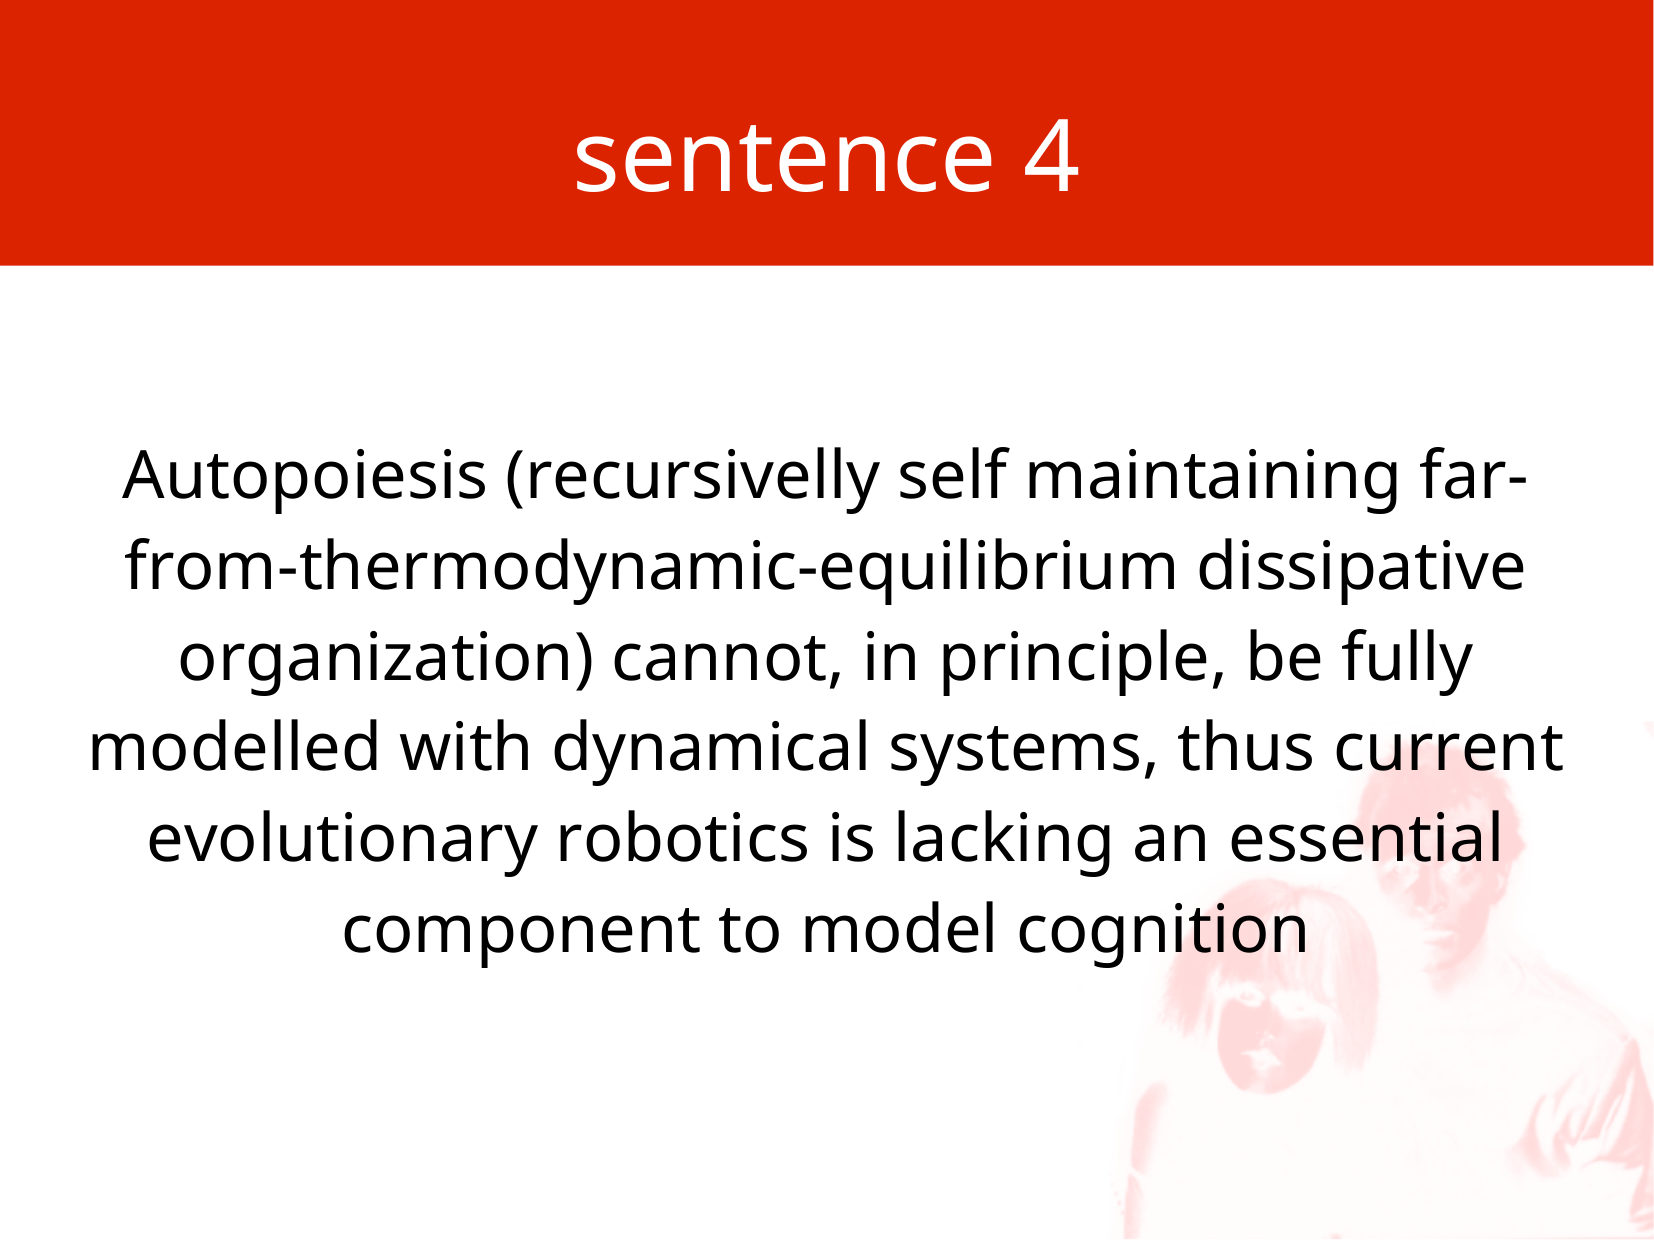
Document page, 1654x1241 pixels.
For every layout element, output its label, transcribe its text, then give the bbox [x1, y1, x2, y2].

picture [0, 266, 1654, 1241]
text_box [0, 0, 1654, 266]
subtitle Autopoiesis (recursivelly self maintaining far-from-thermodynamic-equilibrium dissipative organization) cannot, in principle, be fully modelled with dynamical systems, thus current evolutionary robotics is lacking an essential component to model cognition [82, 290, 1571, 1109]
title sentence 4 [82, 49, 1571, 257]
